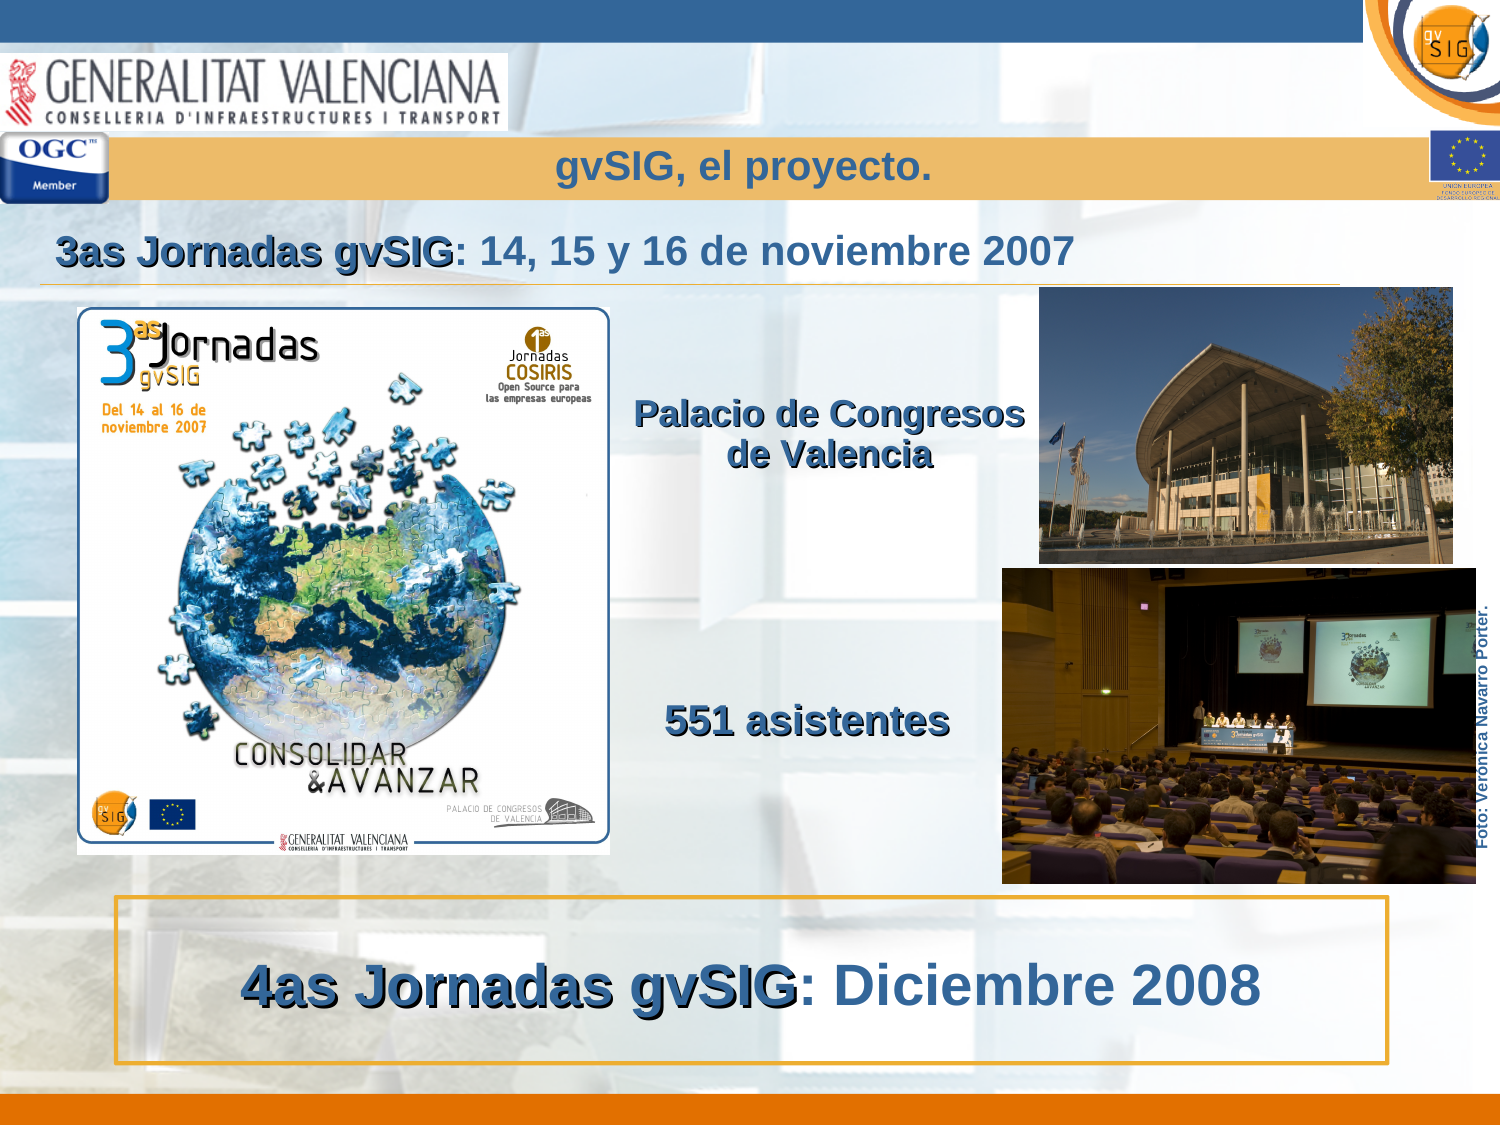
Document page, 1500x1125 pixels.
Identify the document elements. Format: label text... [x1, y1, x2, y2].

text_box Foto: Verónica Navarro Porter. [1465, 174, 1499, 865]
text_box Palacio de Congresos de Valencia [618, 386, 1094, 529]
text_box 551 asistentes [637, 691, 1002, 755]
picture [77, 307, 610, 855]
text_box 4as Jornadas gvSIG: Diciembre 2008 [115, 897, 1388, 1125]
picture [1002, 568, 1476, 884]
picture [0, 132, 109, 137]
picture [1429, 129, 1500, 200]
picture [1363, 0, 1500, 127]
text_box 3as Jornadas gvSIG: 14, 15 y 16 de noviembre 2007 [40, 222, 1196, 286]
text_box gvSIG, el proyecto. [0, 137, 1488, 203]
picture [1039, 287, 1453, 564]
picture [0, 53, 508, 131]
